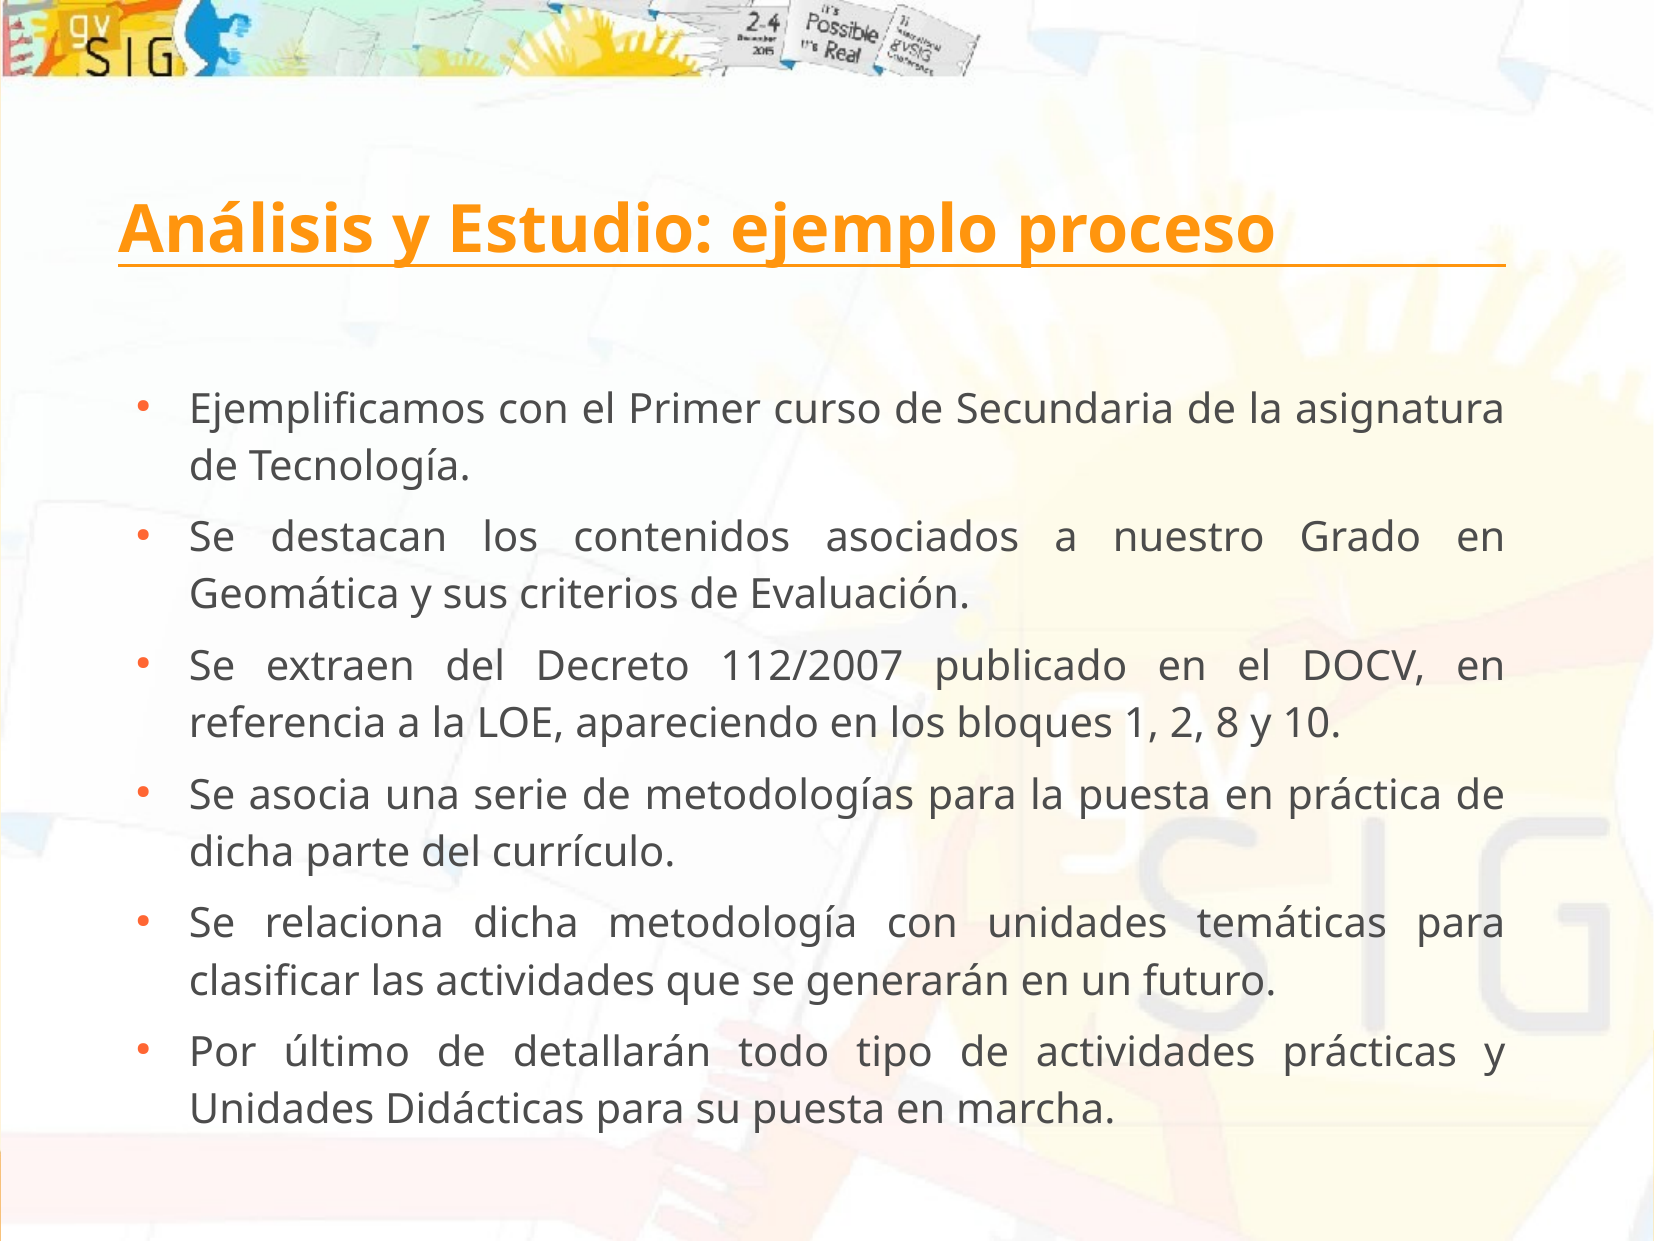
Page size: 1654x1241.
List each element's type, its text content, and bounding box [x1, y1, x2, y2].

title Análisis y Estudio: ejemplo proceso [118, 177, 1607, 276]
list Ejemplificamos con el Primer curso de Secundaria de la asignatura de Tecnología. Se destacan los contenidos asociados a nuestro Grado en Geomática y sus criterios de Evaluación. Se extraen del Decreto 112/2007 publicado en el DOCV, en referencia a la LOE, apareciendo en los bloques 1, 2, 8 y 10. Se asocia una serie de metodologías para la puesta en práctica de dicha parte del currículo. Se relaciona dicha metodología con unidades temáticas para clasificar las actividades que se generarán en un futuro. Por último de detallarán todo tipo de actividades prácticas y Unidades Didácticas para su puesta en marcha. [118, 301, 1506, 1032]
picture [0, 0, 1654, 1241]
